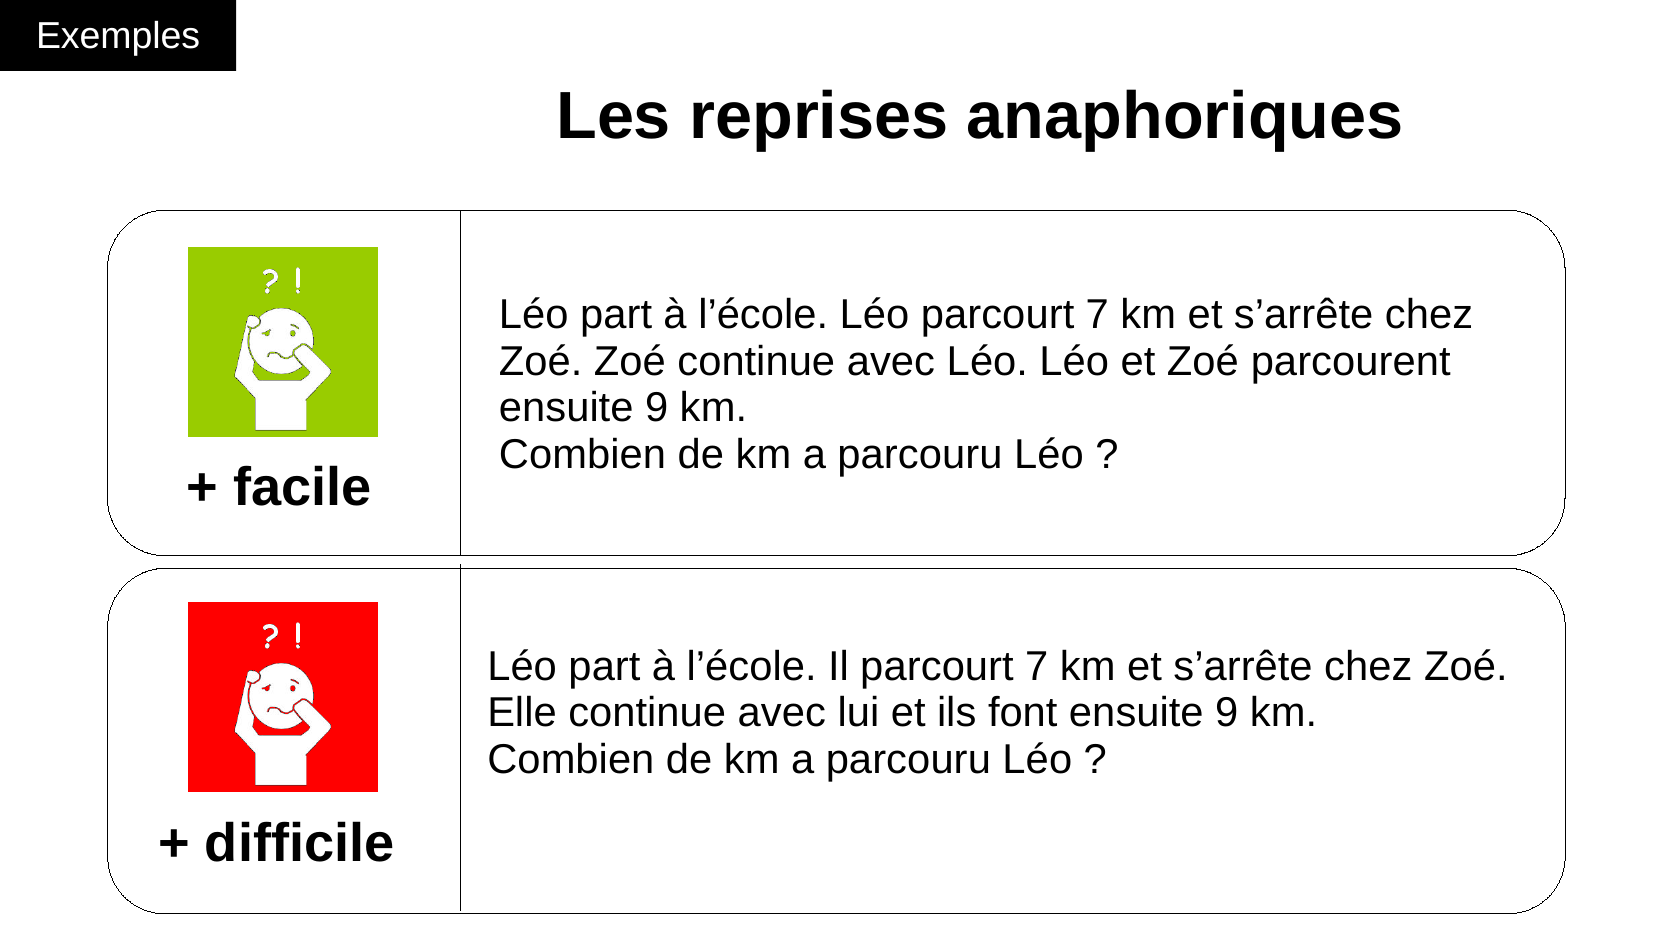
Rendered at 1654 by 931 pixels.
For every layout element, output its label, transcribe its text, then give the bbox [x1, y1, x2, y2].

text_box Léo part à l’école. Léo parcourt 7 km et s’arrête chez Zoé. Zoé continue avec Léo. Léo et Zoé parcourent ensuite 9 km. Combien de km a parcouru Léo ? [484, 279, 1509, 489]
text_box Les reprises anaphoriques [425, 70, 1536, 189]
text_box Exemples [0, 0, 237, 71]
text_box + difficile [124, 805, 430, 916]
text_box Léo part à l’école. Il parcourt 7 km et s’arrête chez Zoé. Elle continue avec lui et ils font ensuite 9 km. Combien de km a parcouru Léo ? [472, 632, 1543, 793]
text_box + facile [110, 448, 449, 560]
picture [188, 602, 378, 792]
picture [188, 247, 378, 438]
